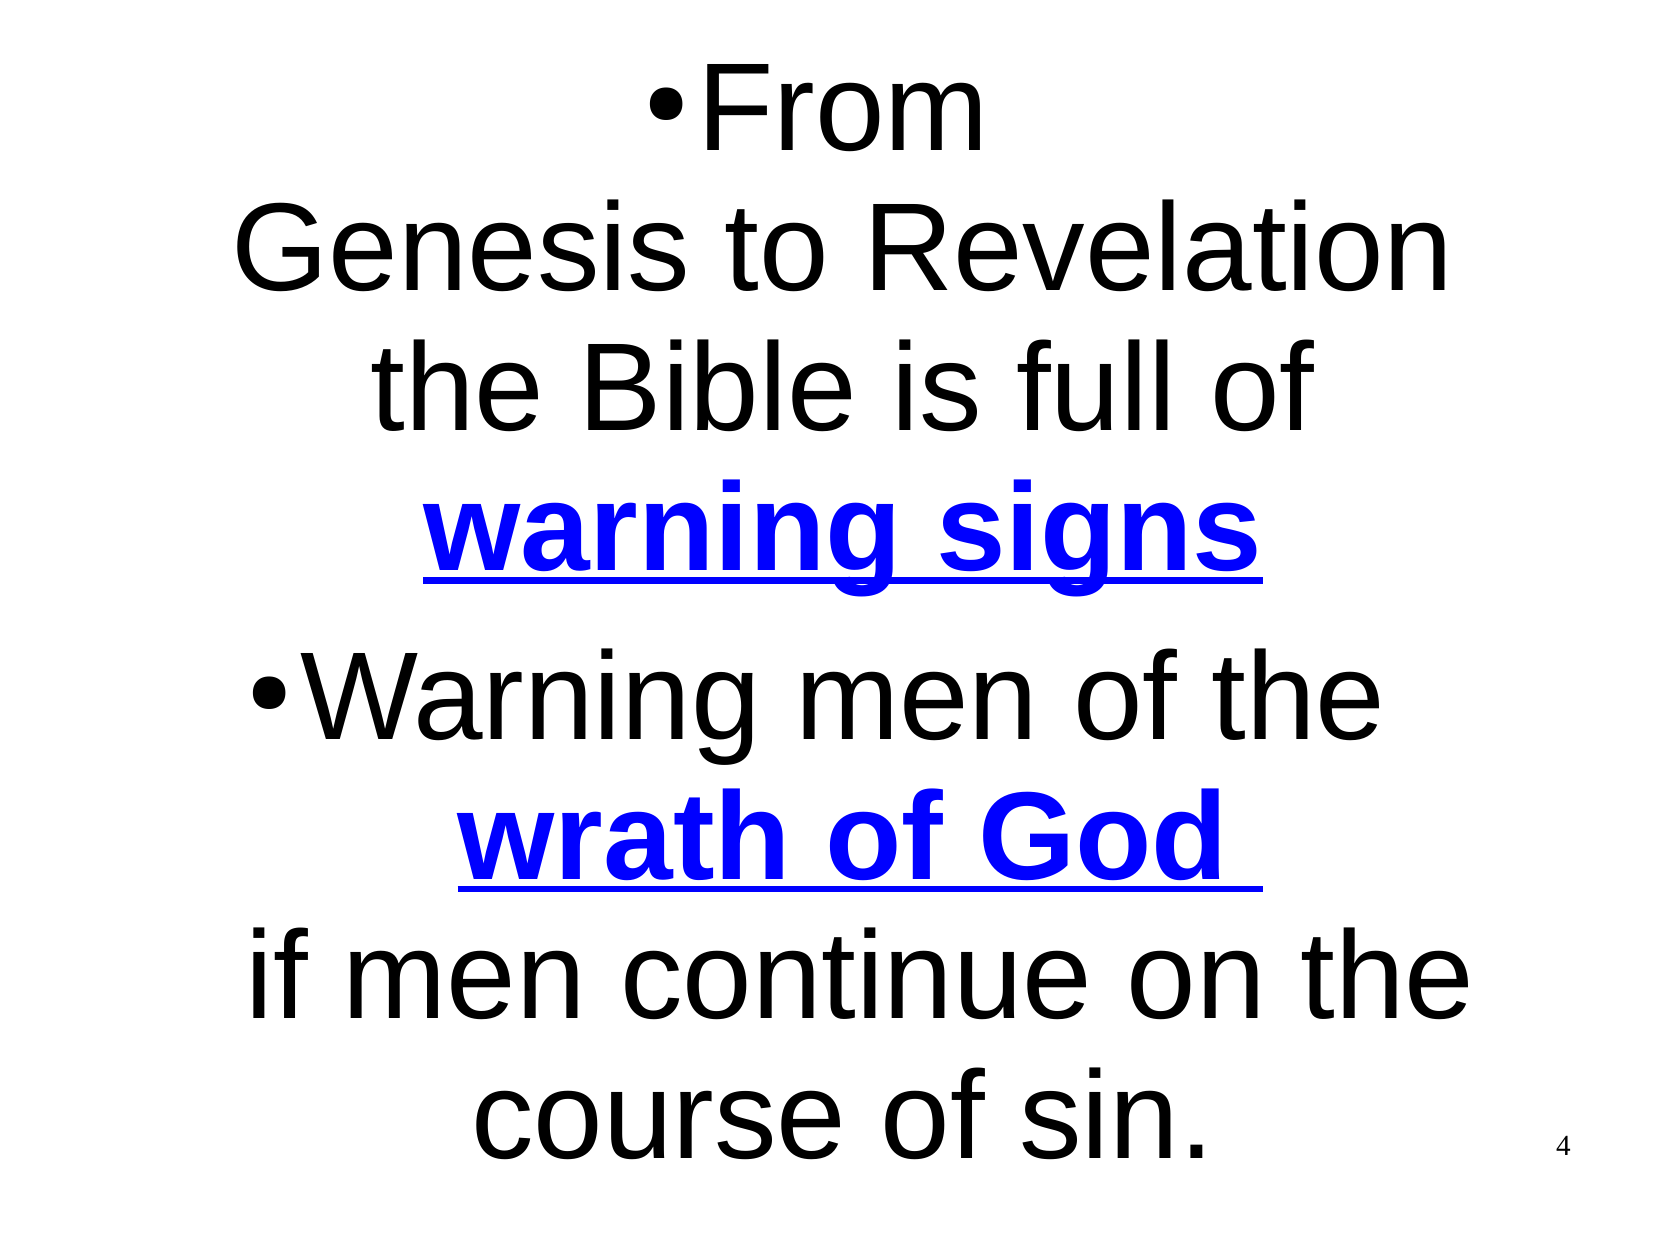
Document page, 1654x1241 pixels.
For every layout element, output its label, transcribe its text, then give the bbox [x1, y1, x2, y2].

list From Genesis to Revelation the Bible is full of warning signs Warning men of the wrath of God if men continue on the course of sin. [37, 37, 1613, 1238]
